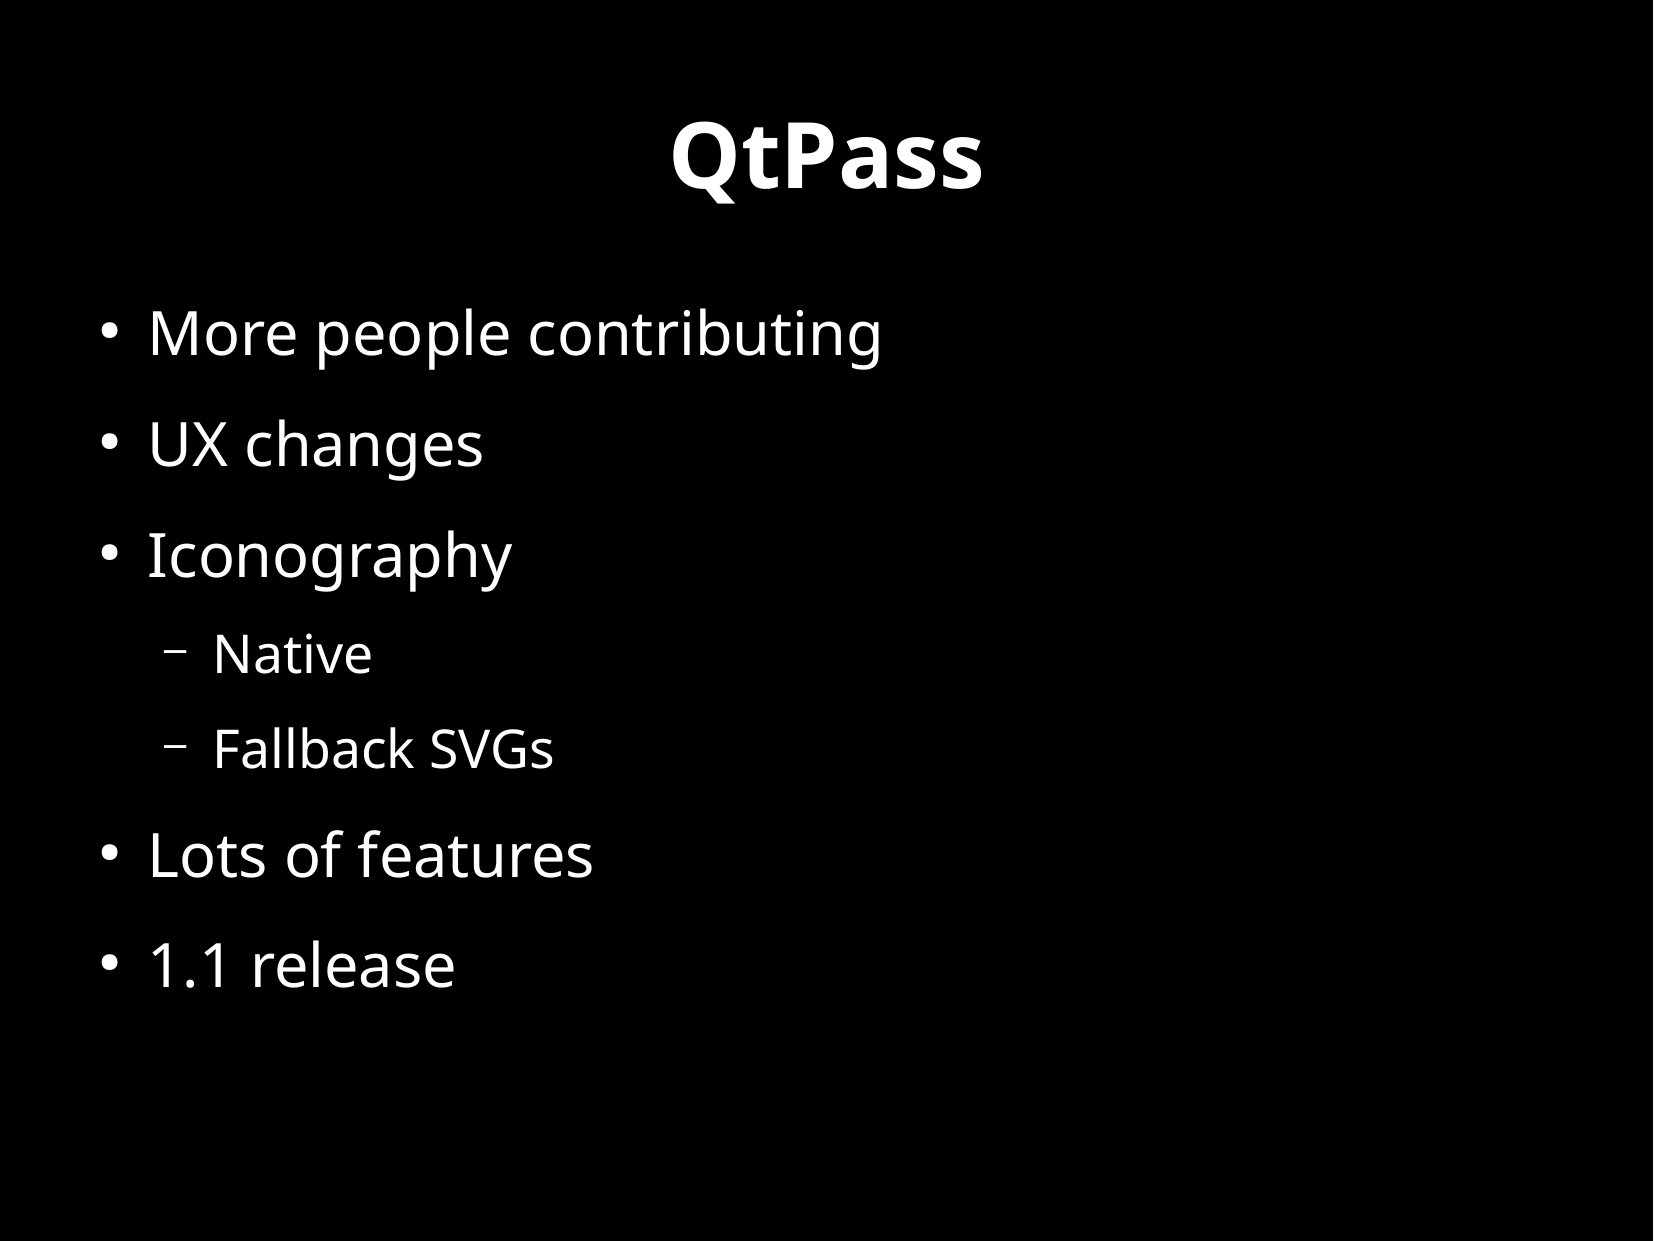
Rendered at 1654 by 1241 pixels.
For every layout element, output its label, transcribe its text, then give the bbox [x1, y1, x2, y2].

title QtPass [82, 49, 1571, 257]
list More people contributing UX changes Iconography Native Fallback SVGs Lots of features 1.1 release [82, 290, 1571, 1010]
